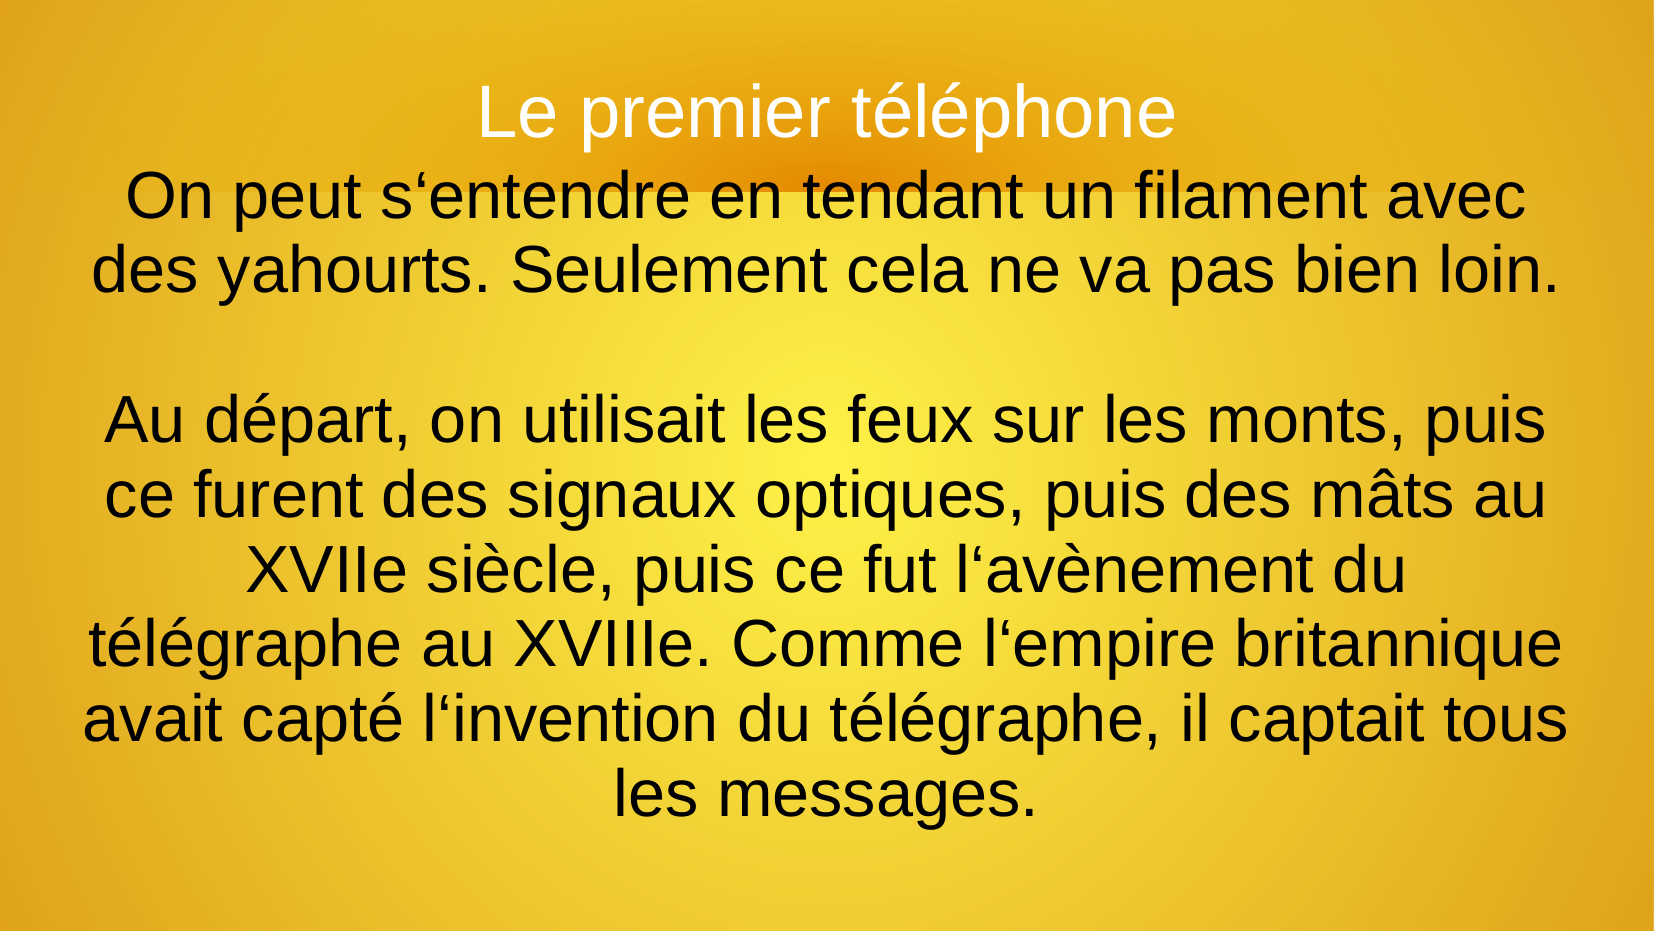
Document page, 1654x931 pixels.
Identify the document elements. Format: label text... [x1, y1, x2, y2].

title Le premier téléphone [82, 35, 1571, 157]
subtitle On peut s‘entendre en tendant un filament avec des yahourts. Seulement cela ne va pas bien loin. Au départ, on utilisait les feux sur les monts, puis ce furent des signaux optiques, puis des mâts au XVIIe siècle, puis ce fut l‘avènement du télégraphe au XVIIIe. Comme l‘empire britannique avait capté l‘invention du télégraphe, il captait tous les messages. [82, 157, 1571, 831]
